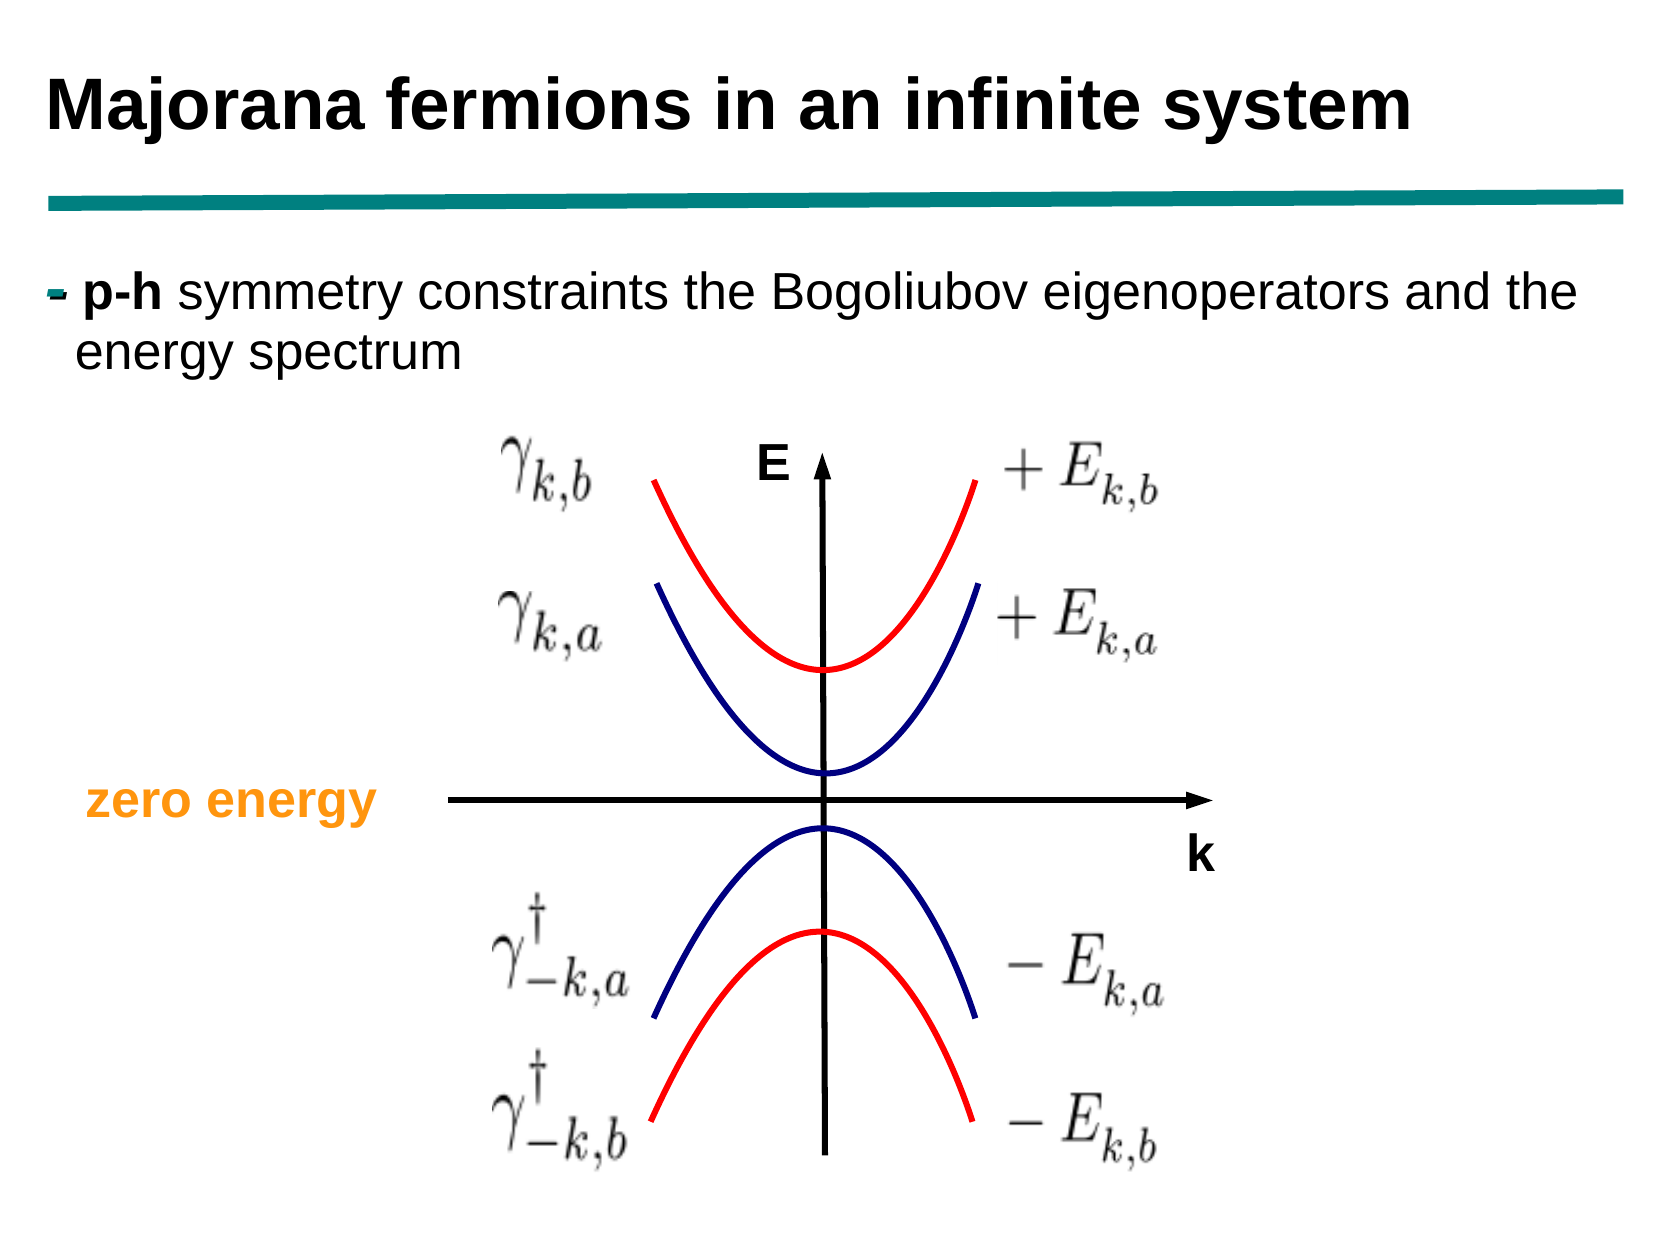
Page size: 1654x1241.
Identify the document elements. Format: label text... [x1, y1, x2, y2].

picture [1003, 434, 1171, 520]
picture [501, 419, 607, 520]
text_box E [741, 425, 806, 500]
picture [1006, 1085, 1165, 1176]
text_box - p-h symmetry constraints the Bogoliubov eigenoperators and the energy spectrum [30, 245, 1609, 389]
picture [492, 1046, 637, 1180]
picture [996, 581, 1162, 665]
text_box zero energy [0, 762, 469, 837]
text_box k [1171, 816, 1231, 891]
picture [498, 591, 610, 667]
text_box Majorana fermions in an infinite system [30, 35, 1636, 160]
picture [1005, 921, 1171, 1024]
picture [492, 888, 637, 1009]
